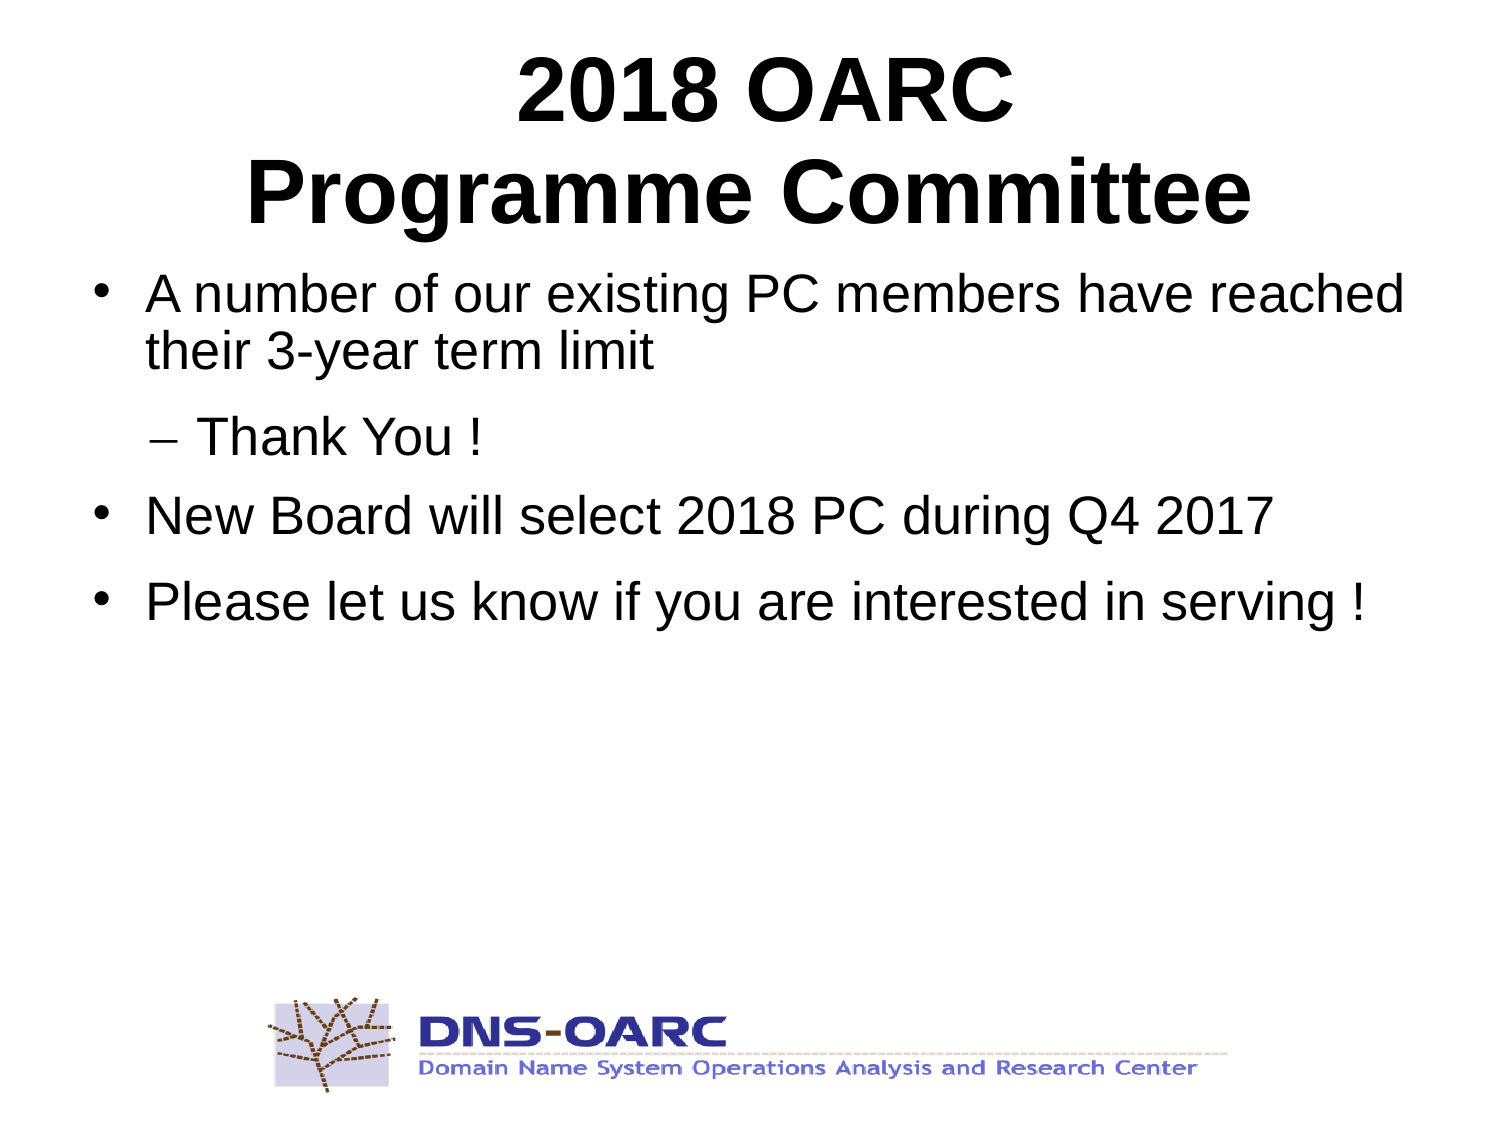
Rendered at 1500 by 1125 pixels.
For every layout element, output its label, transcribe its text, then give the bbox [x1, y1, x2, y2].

picture [214, 991, 1259, 1099]
list A number of our existing PC members have reached their 3-year term limit Thank You ! New Board will select 2018 PC during Q4 2017 Please let us know if you are interested in serving ! [75, 263, 1426, 959]
title 2018 OARC Programme Committee [75, 33, 1426, 245]
